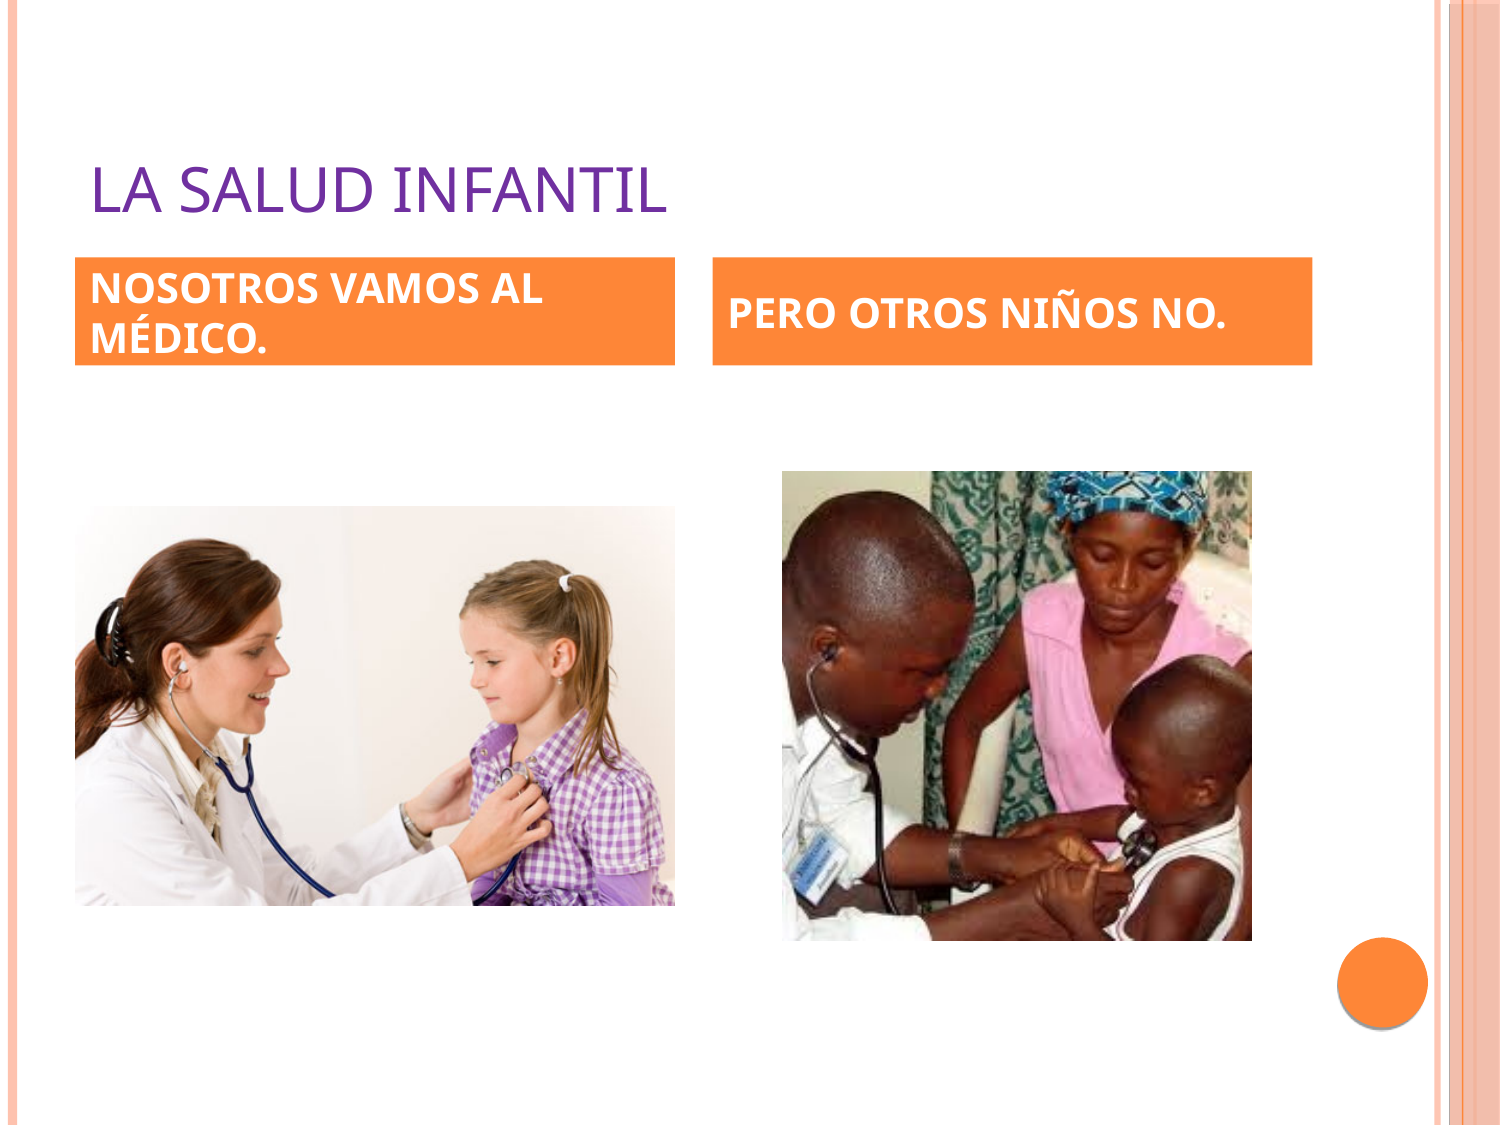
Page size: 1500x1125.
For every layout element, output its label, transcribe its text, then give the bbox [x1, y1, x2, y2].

title LA SALUD INFANTIL [75, 44, 1313, 233]
picture [782, 471, 1252, 941]
picture [75, 506, 675, 907]
list PERO OTROS NIÑOS NO. [712, 257, 1313, 366]
list NOSOTROS VAMOS AL MÉDICO. [75, 257, 675, 366]
